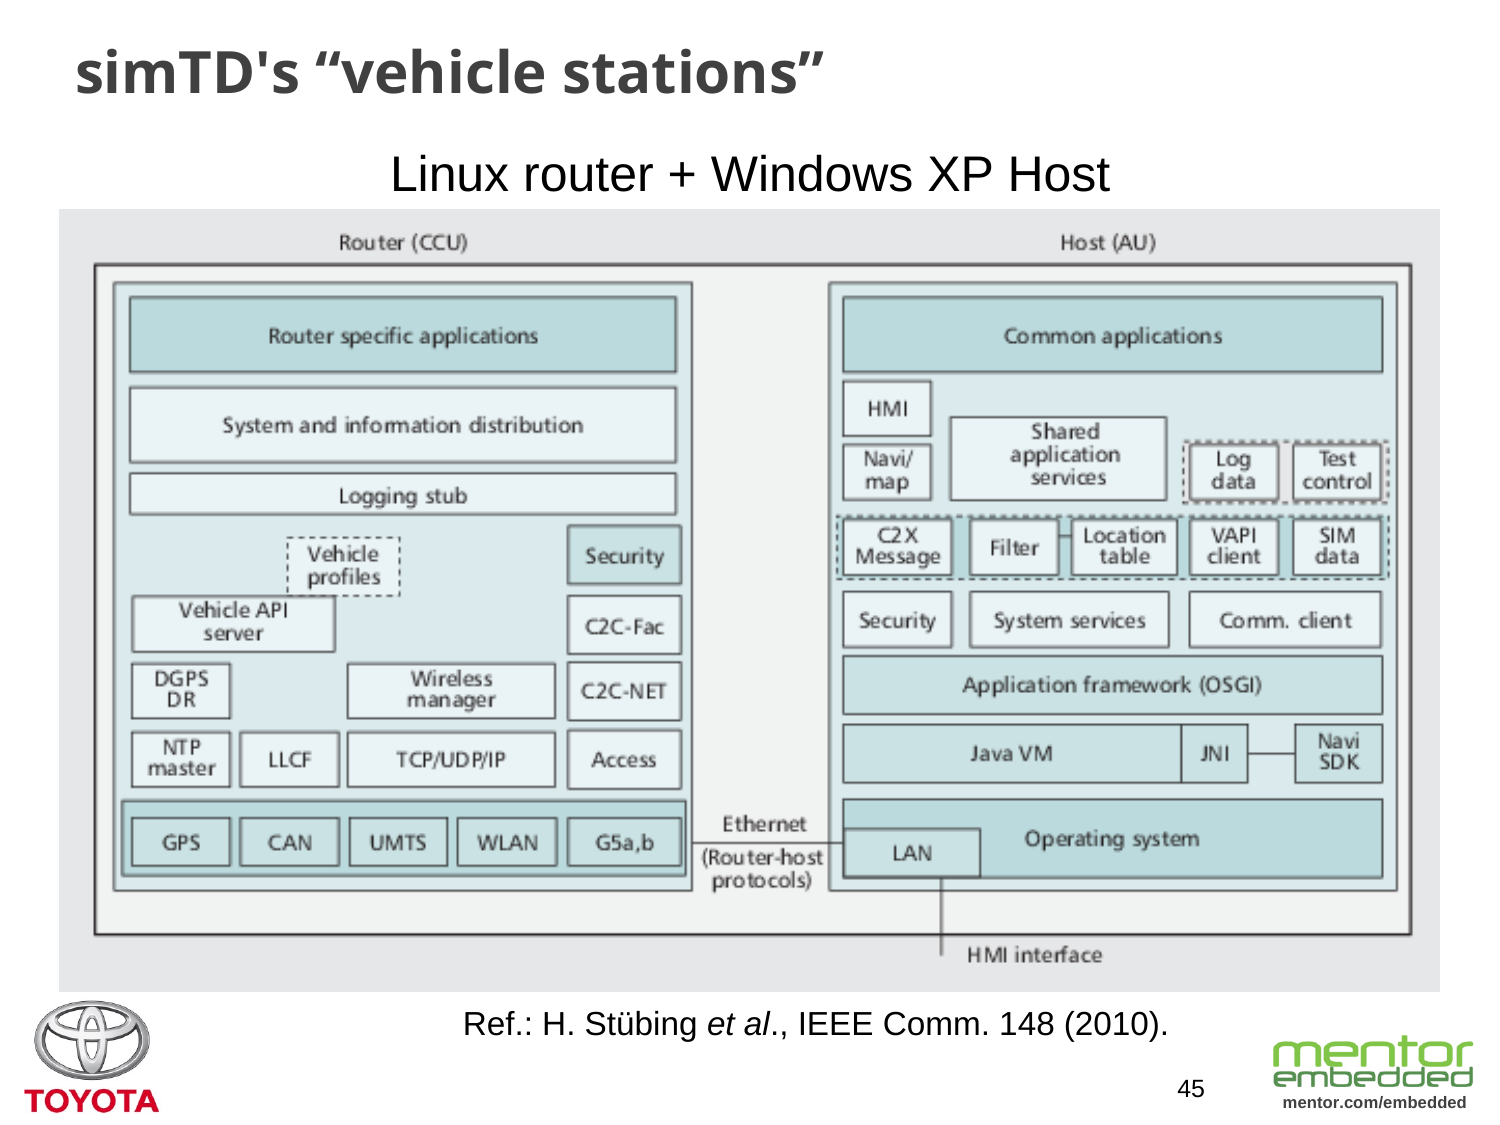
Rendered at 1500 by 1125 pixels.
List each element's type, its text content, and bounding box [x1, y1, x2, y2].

picture [59, 209, 1440, 992]
picture [1268, 1030, 1476, 1092]
text_box simTD's “vehicle stations” [0, 0, 1500, 113]
text_box Linux router + Windows XP Host [375, 139, 1126, 210]
picture [24, 998, 163, 1114]
text_box Ref.: H. Stübing et al., IEEE Comm. 148 (2010). [448, 998, 1186, 1051]
